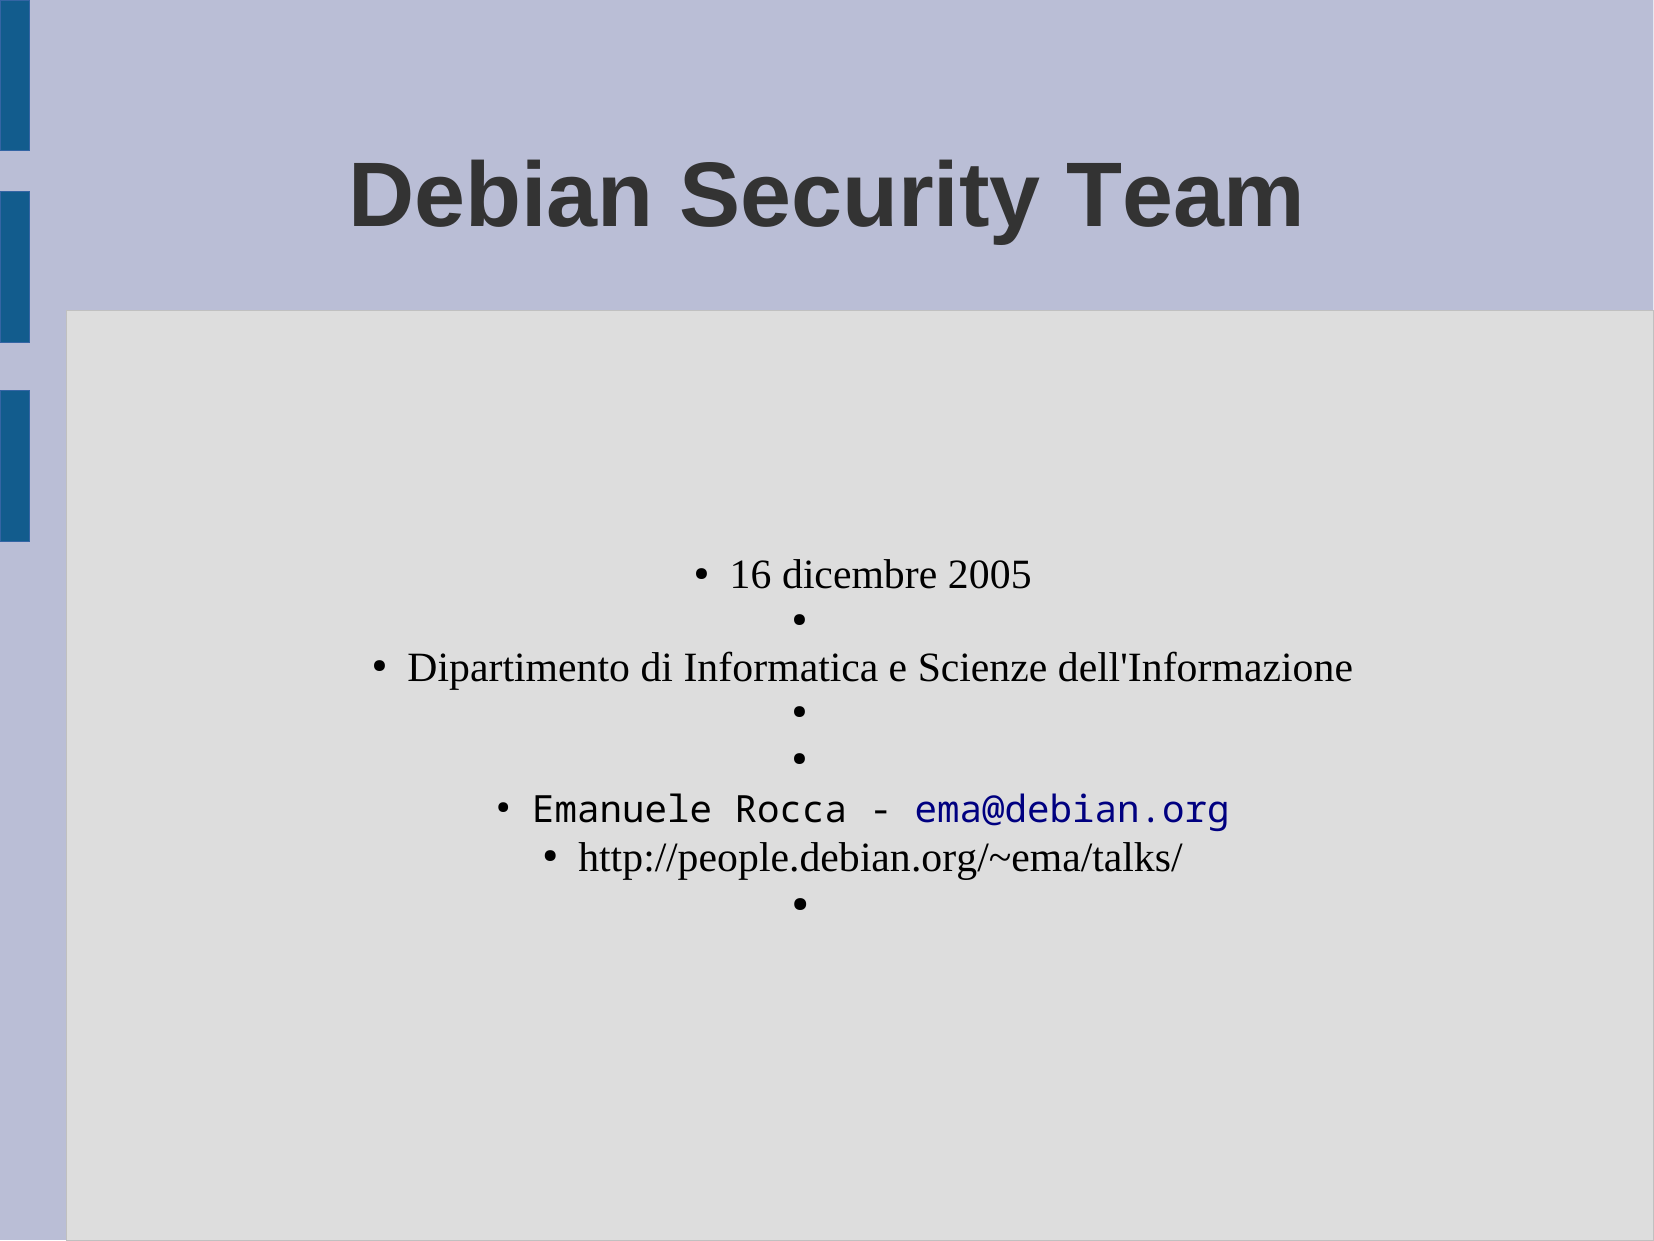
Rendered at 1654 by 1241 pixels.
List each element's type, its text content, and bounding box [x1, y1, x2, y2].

title Debian Security Team [121, 91, 1534, 299]
text_box 16 dicembre 2005 Dipartimento di Informatica e Scienze dell'Informazione Emanuele Rocca - ema@debian.org http://people.debian.org/~ema/talks/ [121, 350, 1534, 1133]
